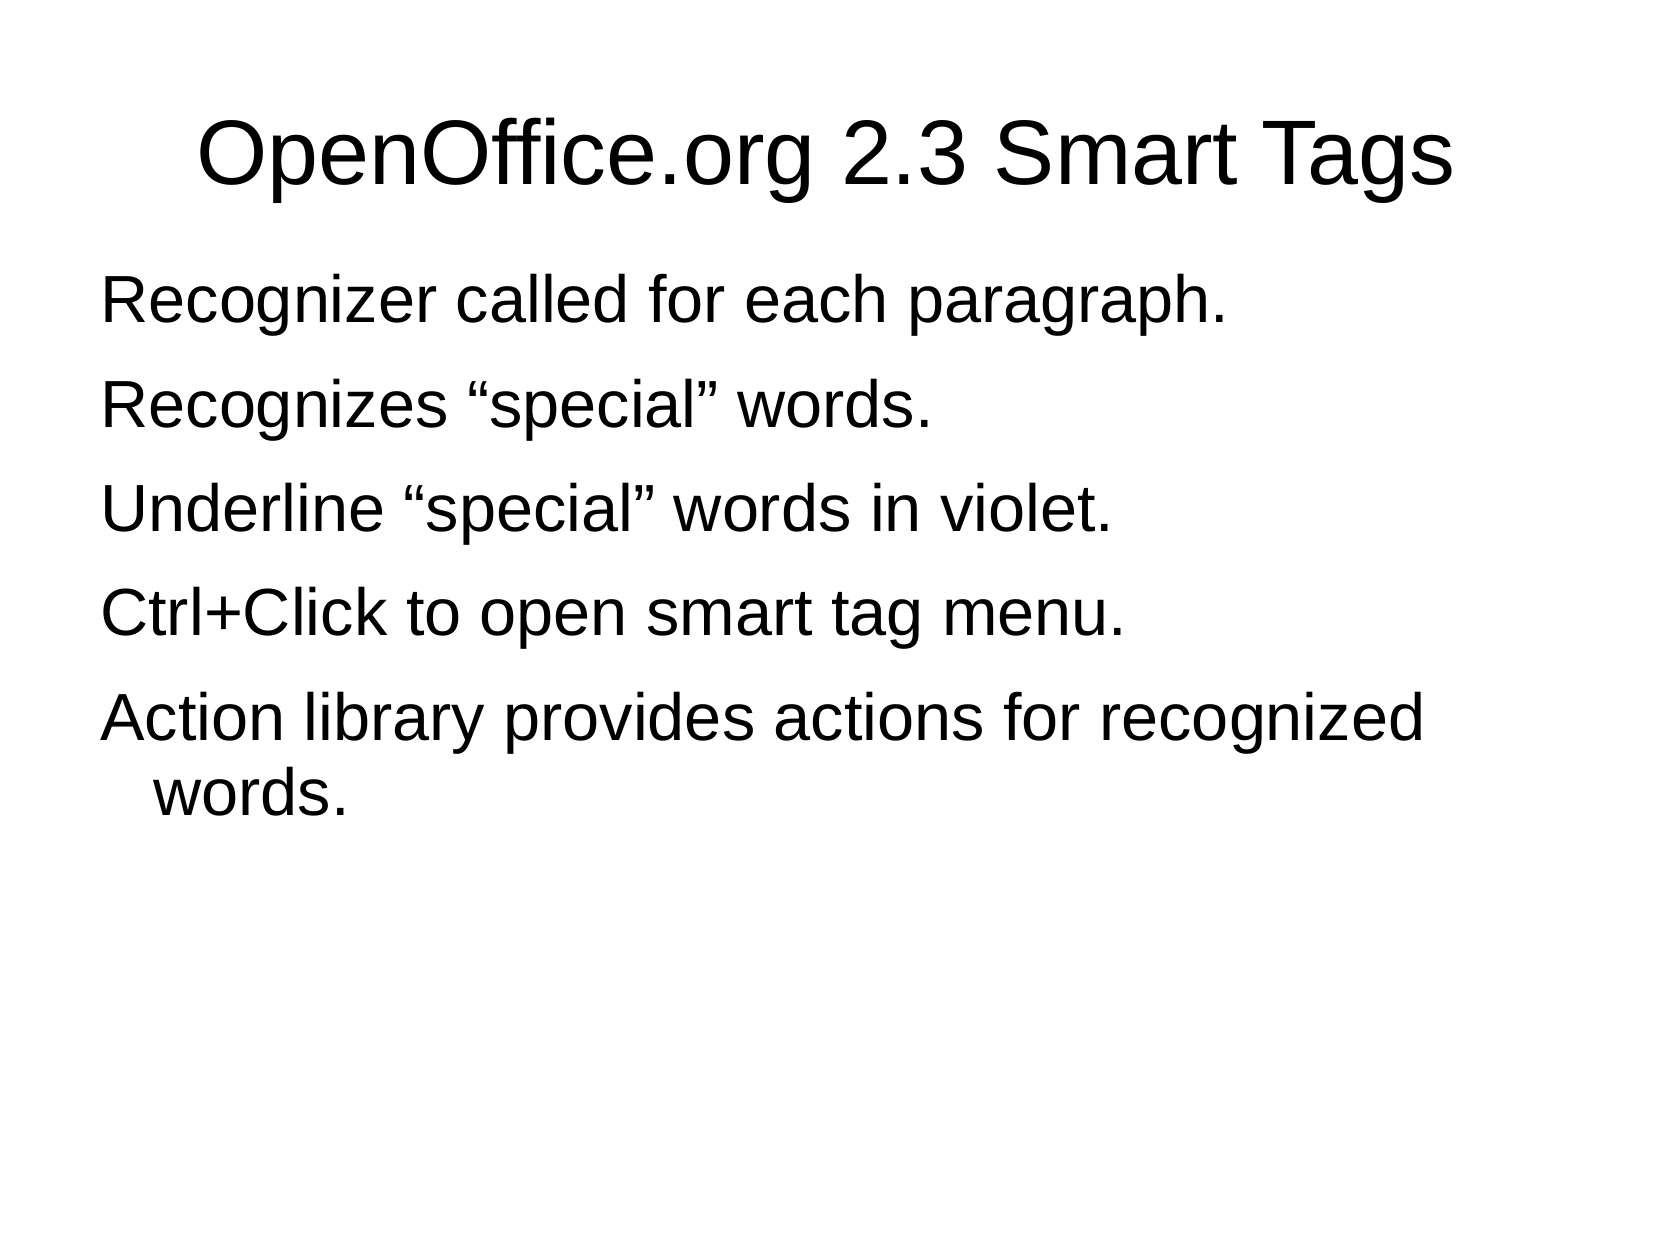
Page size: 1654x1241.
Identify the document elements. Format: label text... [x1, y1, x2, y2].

list Recognizer called for each paragraph. Recognizes “special” words. Underline “special” words in violet. Ctrl+Click to open smart tag menu. Action library provides actions for recognized words. [82, 262, 1571, 1094]
title OpenOffice.org 2.3 Smart Tags [82, 56, 1571, 250]
